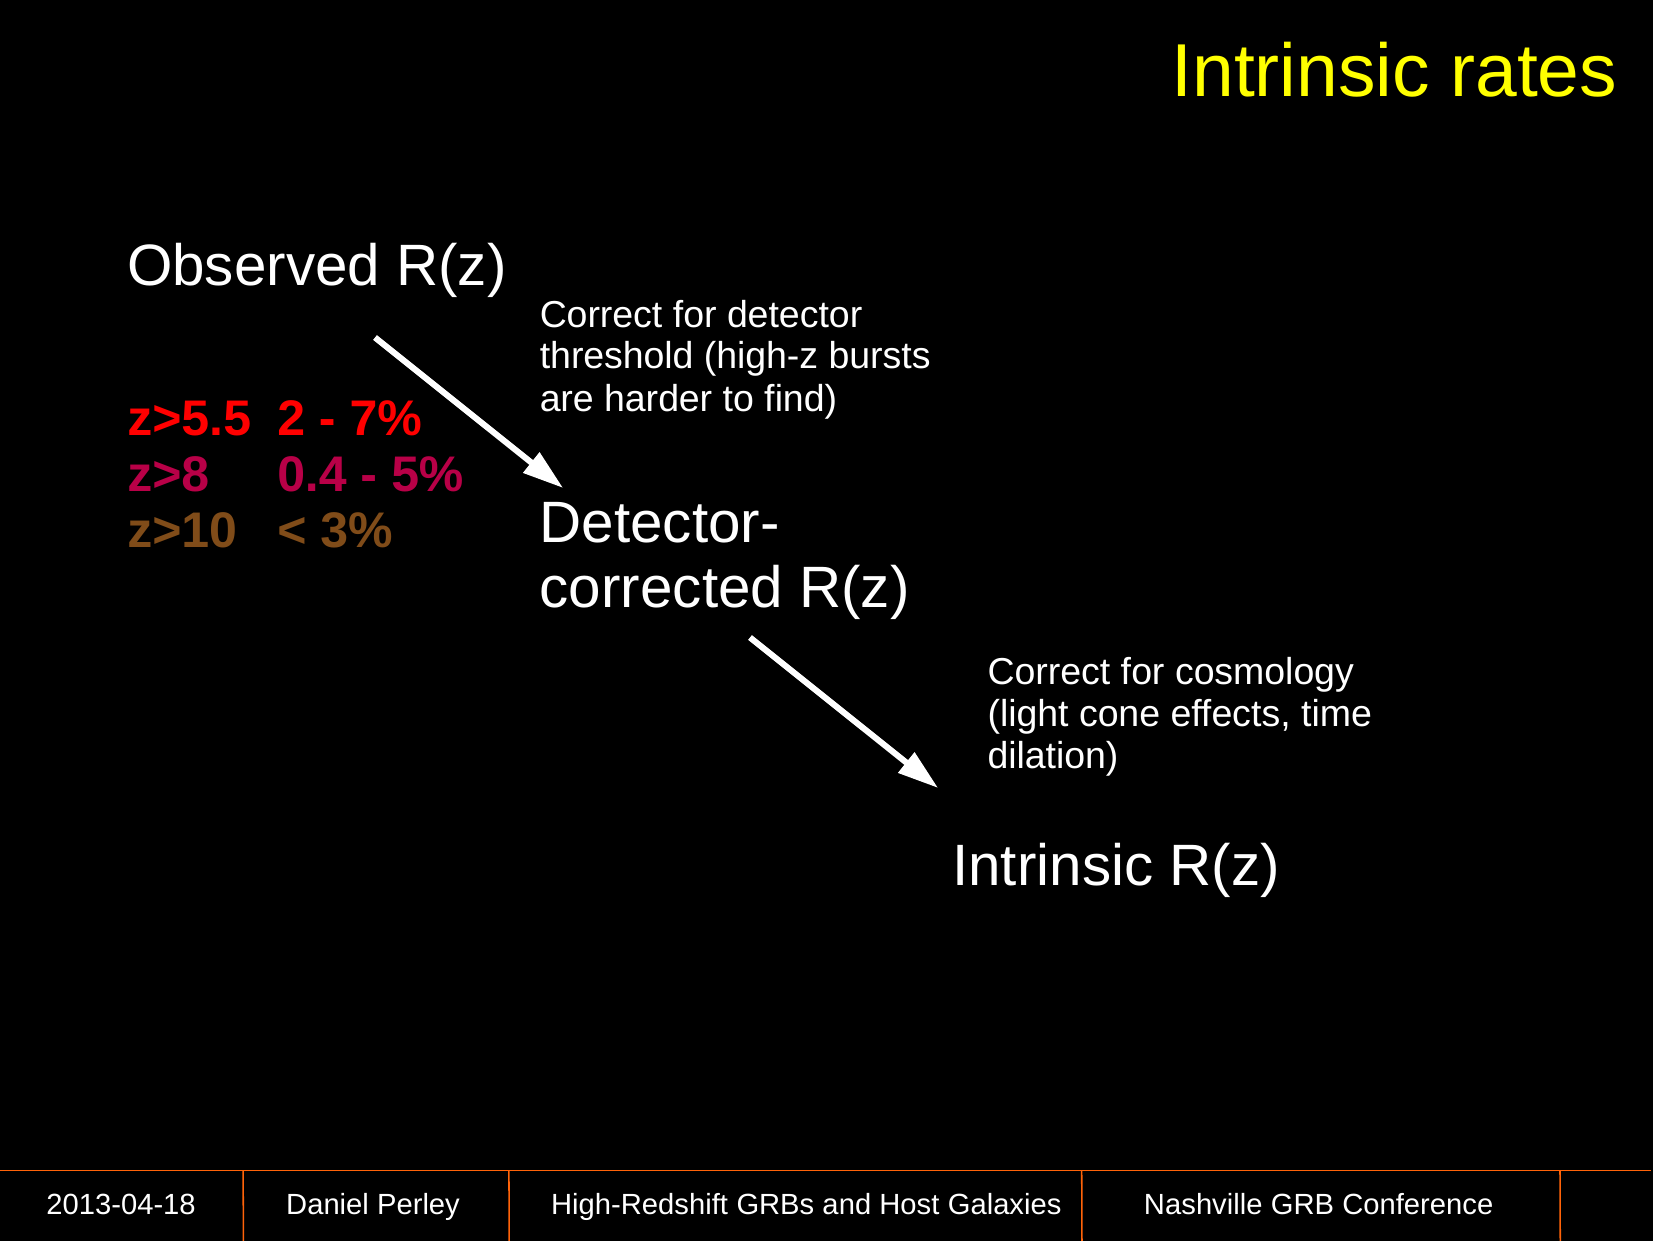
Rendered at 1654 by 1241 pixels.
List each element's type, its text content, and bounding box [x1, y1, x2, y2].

text_box Observed R(z) [112, 225, 563, 305]
text_box Correct for detector threshold (high-z bursts are harder to find) [525, 285, 976, 427]
text_box Intrinsic R(z) [937, 825, 1388, 905]
text_box Correct for cosmology (light cone effects, time dilation) [972, 643, 1423, 785]
title Intrinsic rates [262, 27, 1618, 114]
text_box Detector-corrected R(z) [525, 482, 976, 628]
text_box z>5.5 2 - 7% z>8 0.4 - 5% z>10 < 3% [112, 383, 488, 566]
